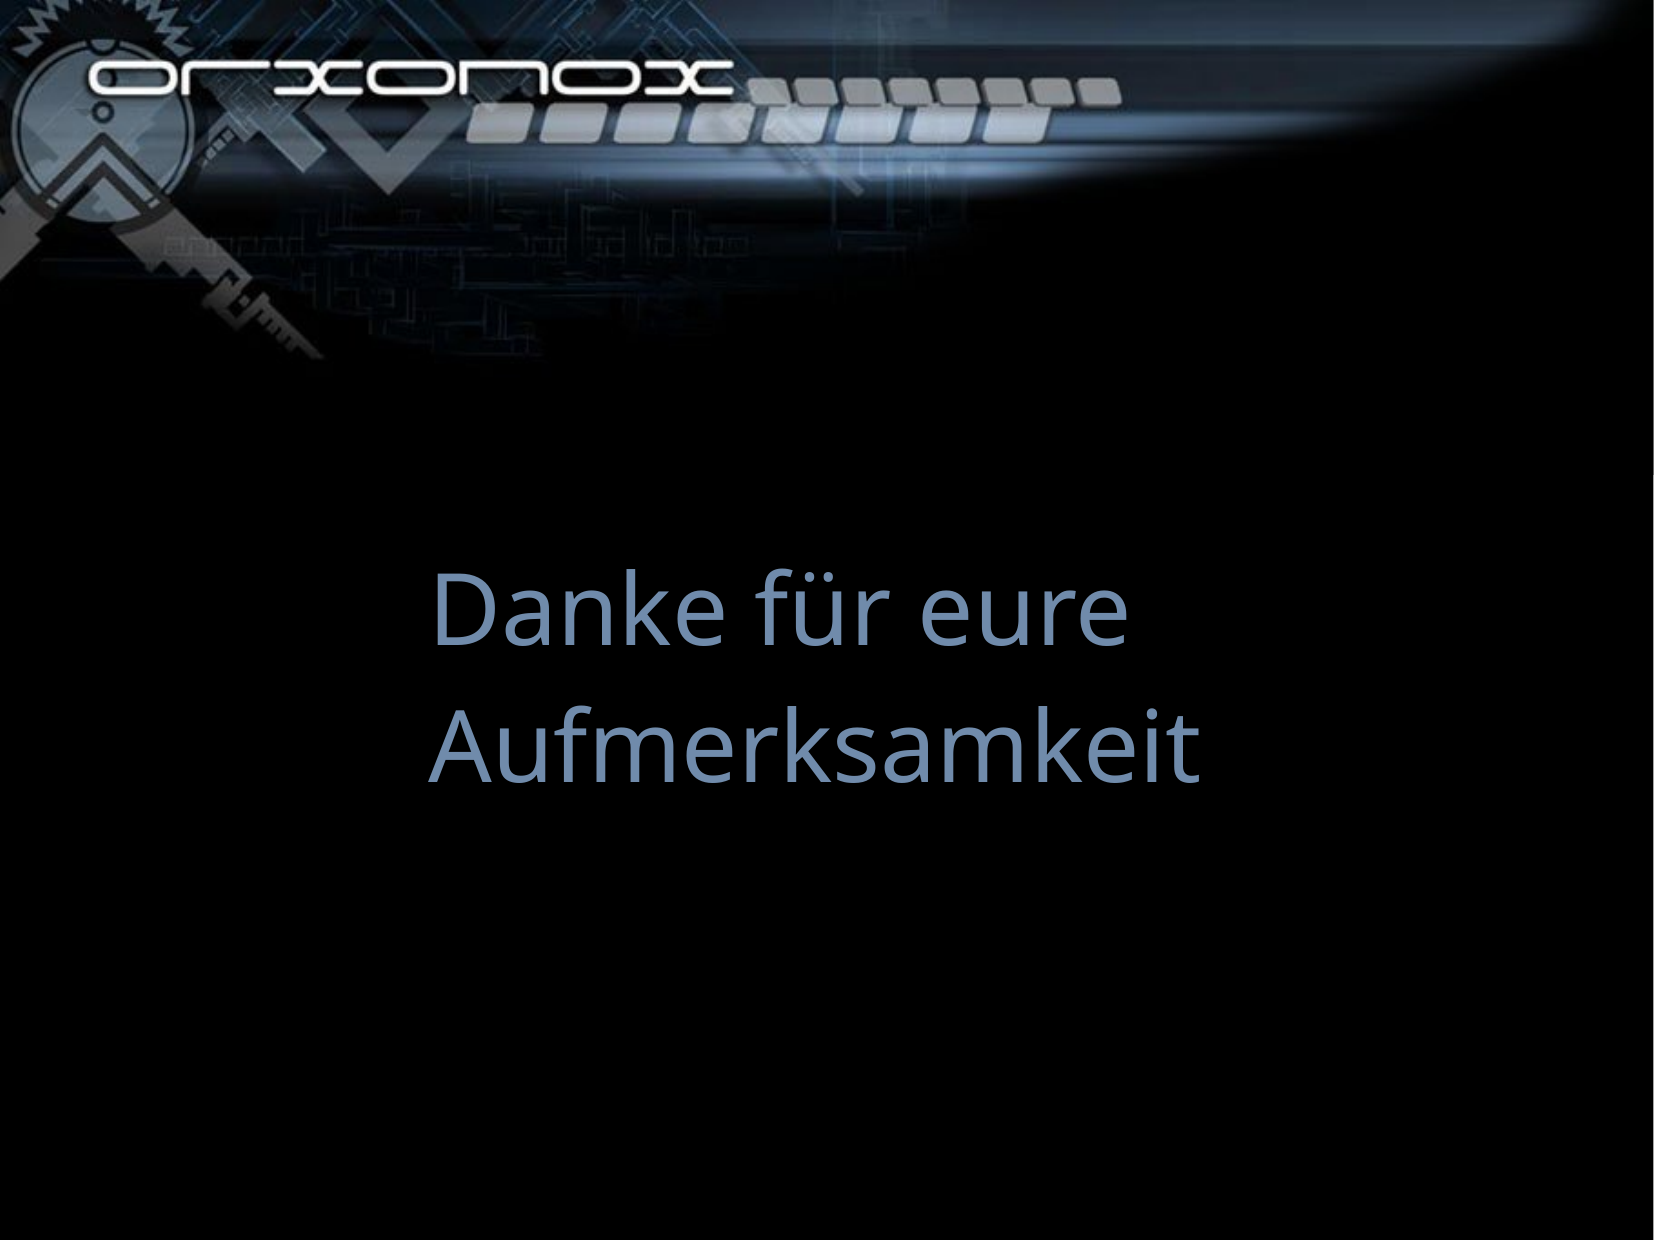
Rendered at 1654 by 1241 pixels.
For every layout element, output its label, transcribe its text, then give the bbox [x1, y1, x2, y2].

text_box Danke für eure Aufmerksamkeit [413, 531, 1477, 779]
picture [0, 0, 1654, 475]
